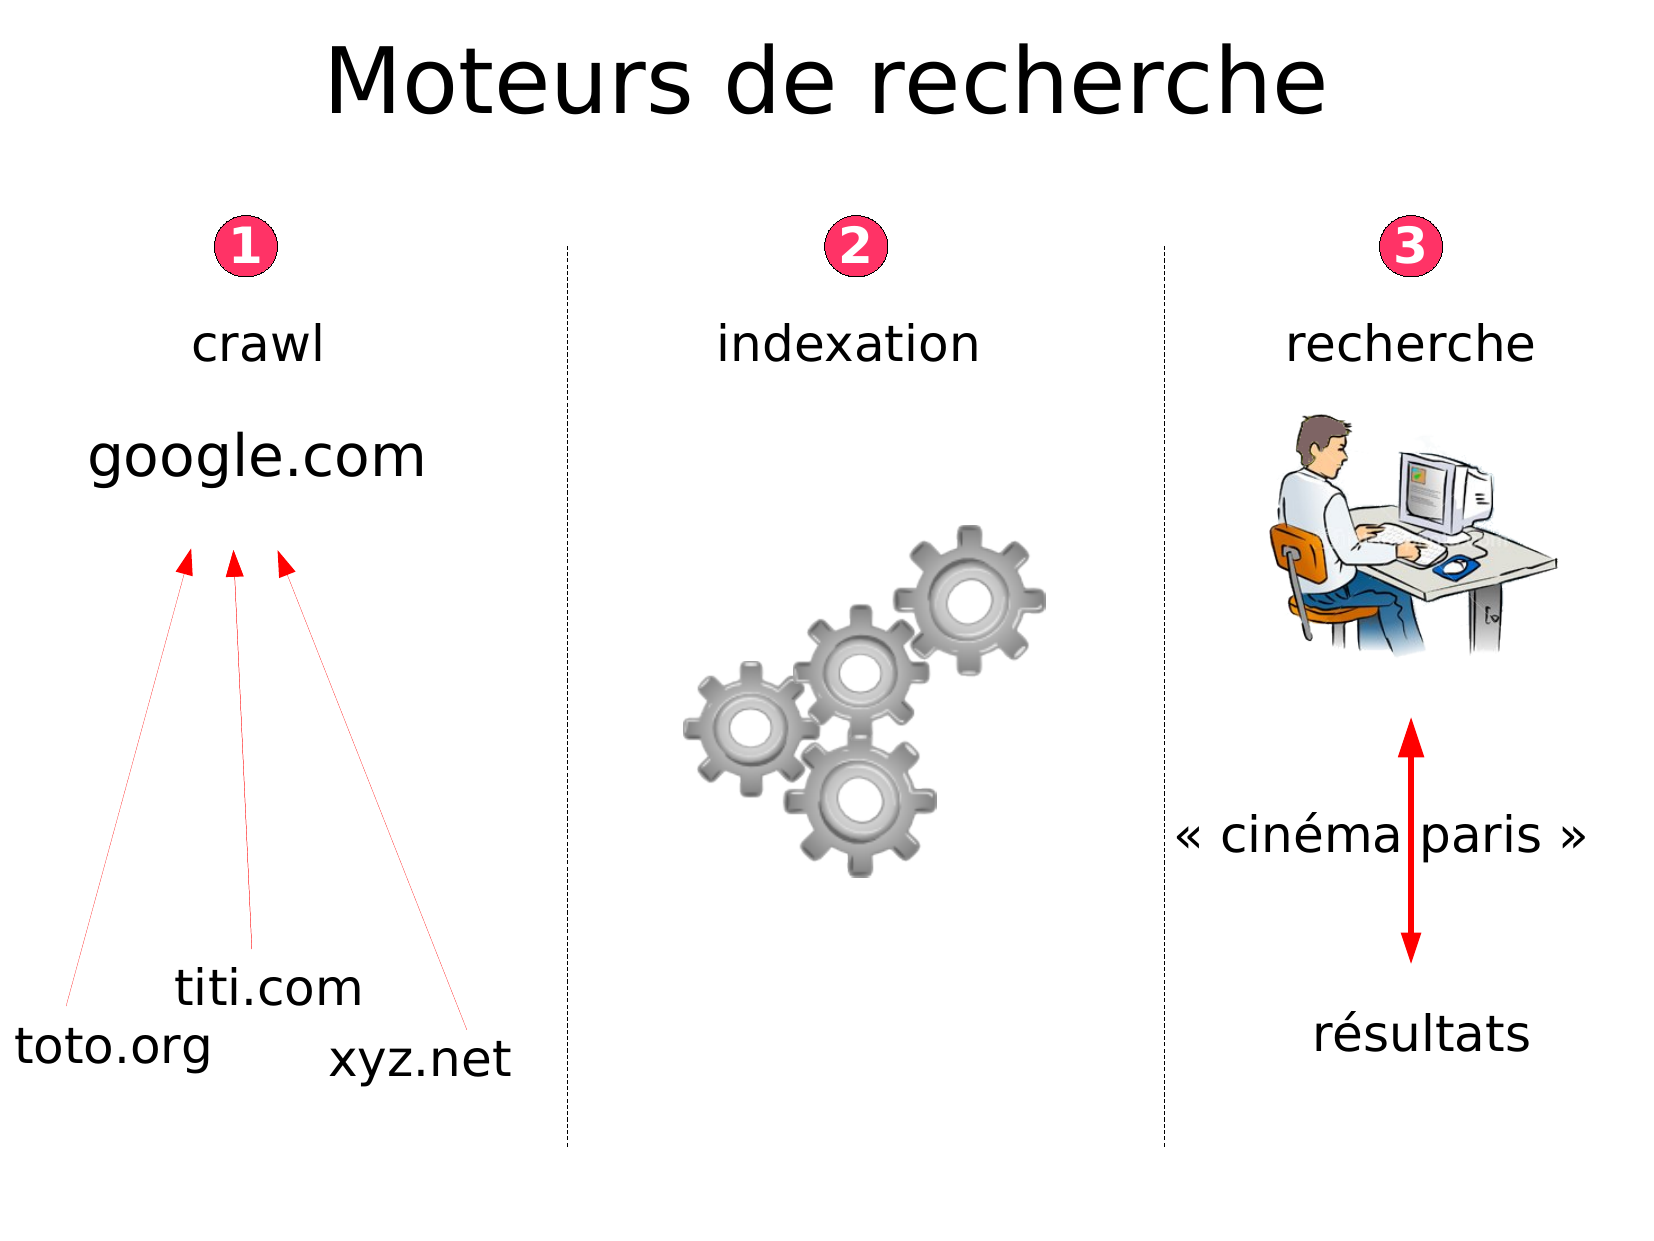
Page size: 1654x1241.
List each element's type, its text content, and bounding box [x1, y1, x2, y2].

title Moteurs de recherche [0, 17, 1654, 143]
text_box indexation [716, 315, 955, 374]
text_box recherche [1285, 315, 1513, 374]
text_box résultats [1312, 1004, 1510, 1064]
text_box google.com [87, 422, 394, 490]
text_box toto.org [14, 1016, 194, 1076]
text_box 2 [824, 215, 888, 277]
text_box crawl [191, 314, 312, 374]
text_box xyz.net [328, 1029, 494, 1089]
text_box titi.com [174, 958, 346, 1017]
text_box 3 [1379, 215, 1443, 277]
text_box 1 [214, 215, 278, 277]
picture [683, 525, 1046, 878]
text_box « cinéma paris » [1173, 806, 1547, 865]
picture [1259, 410, 1563, 665]
